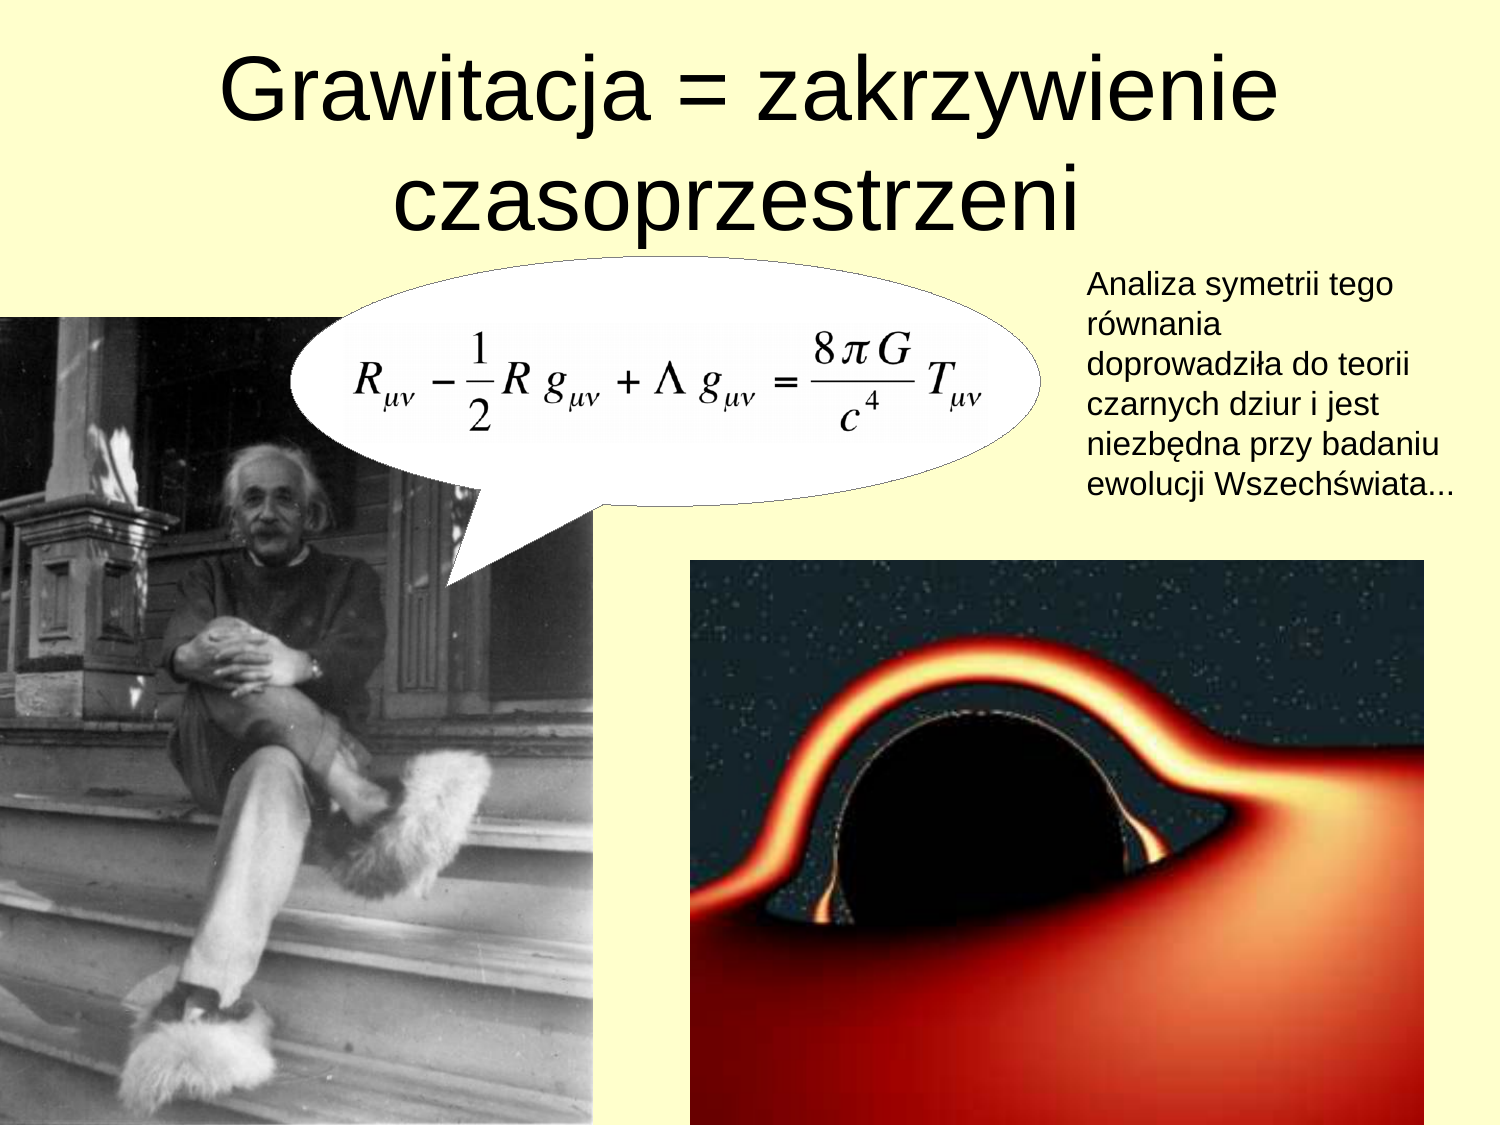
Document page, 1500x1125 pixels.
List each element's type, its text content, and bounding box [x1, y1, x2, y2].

title Grawitacja = zakrzywienie czasoprzestrzeni [75, 21, 1426, 257]
text_box [290, 256, 1041, 588]
text_box Analiza symetrii tego równania doprowadziła do teorii czarnych dziur i jest niezbędna przy badaniu ewolucji Wszechświata... [1071, 255, 1500, 526]
picture [0, 317, 593, 1125]
picture [690, 560, 1424, 1125]
picture [343, 323, 988, 443]
